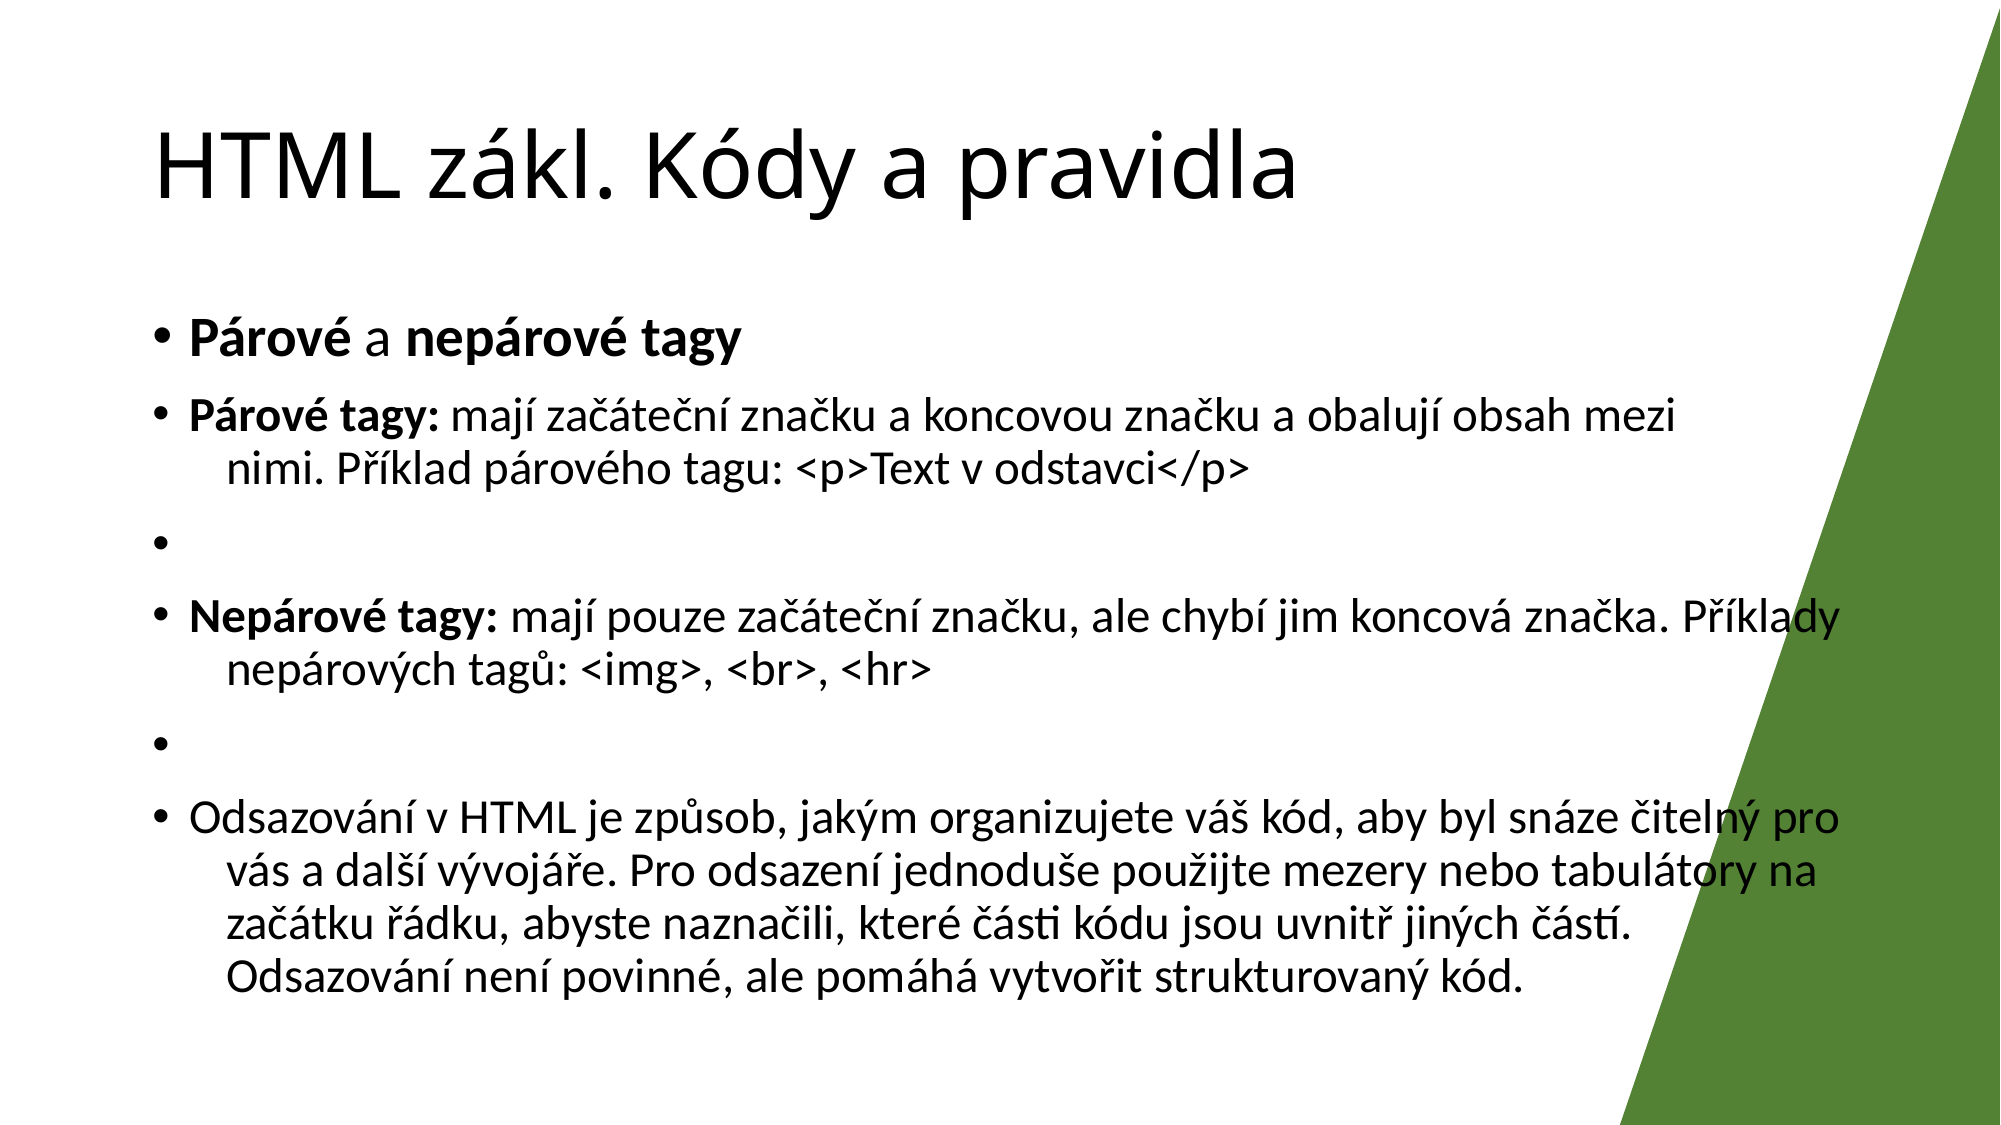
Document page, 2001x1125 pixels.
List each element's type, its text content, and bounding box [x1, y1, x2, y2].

text_box [1620, 11, 2000, 1125]
list Párové a nepárové tagy Párové tagy: mají začáteční značku a koncovou značku a obalují obsah mezi nimi. Příklad párového tagu: <p>Text v odstavci</p> Nepárové tagy: mají pouze začáteční značku, ale chybí jim koncová značka. Příklady nepárových tagů: <img>, <br>, <hr> Odsazování v HTML je způsob, jakým organizujete váš kód, aby byl snáze čitelný pro vás a další vývojáře. Pro odsazení jednoduše použijte mezery nebo tabulátory na začátku řádku, abyste naznačili, které části kódu jsou uvnitř jiných částí. Odsazování není povinné, ale pomáhá vytvořit strukturovaný kód. [137, 299, 1863, 1014]
title HTML zákl. Kódy a pravidla [137, 59, 1863, 278]
